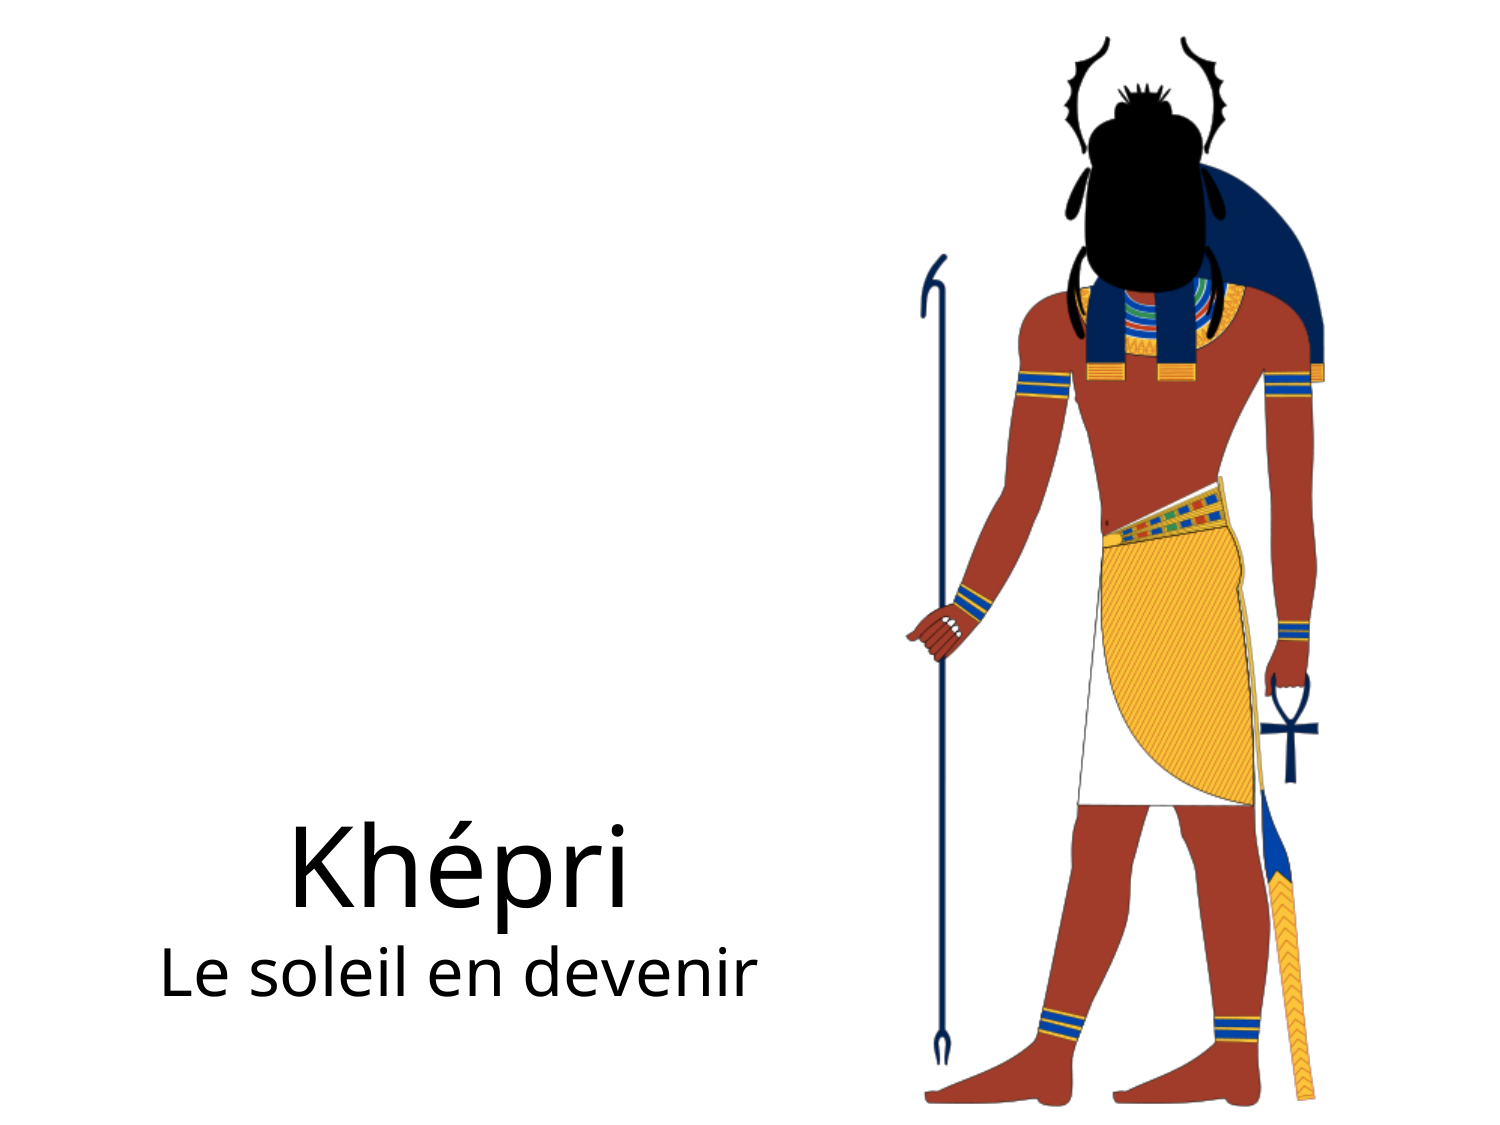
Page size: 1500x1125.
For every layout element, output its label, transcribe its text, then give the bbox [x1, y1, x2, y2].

text_box Khépri Le soleil en devenir [143, 786, 776, 1018]
picture [844, 0, 1370, 1125]
